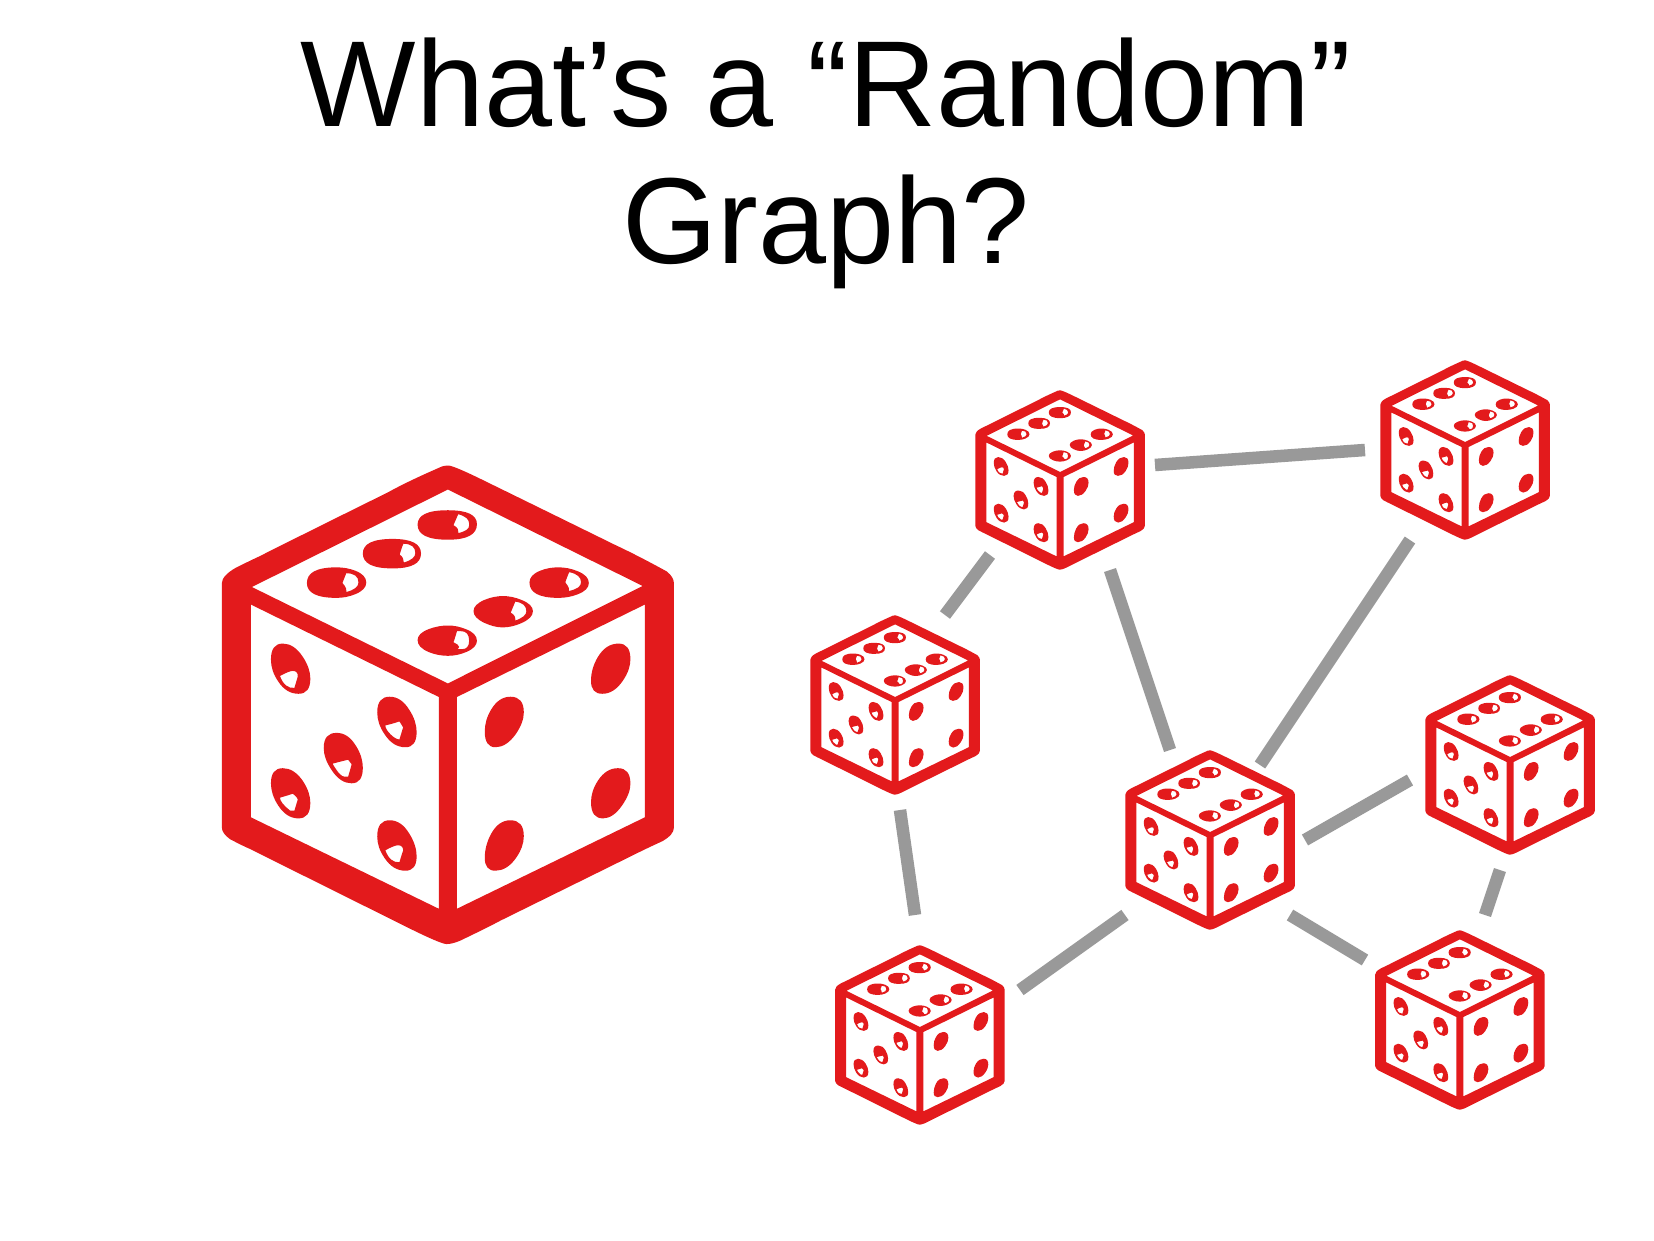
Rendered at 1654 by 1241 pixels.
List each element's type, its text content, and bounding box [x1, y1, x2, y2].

picture [810, 360, 1596, 1126]
title What’s a “Random” Graph? [82, 38, 1571, 268]
picture [220, 464, 676, 946]
